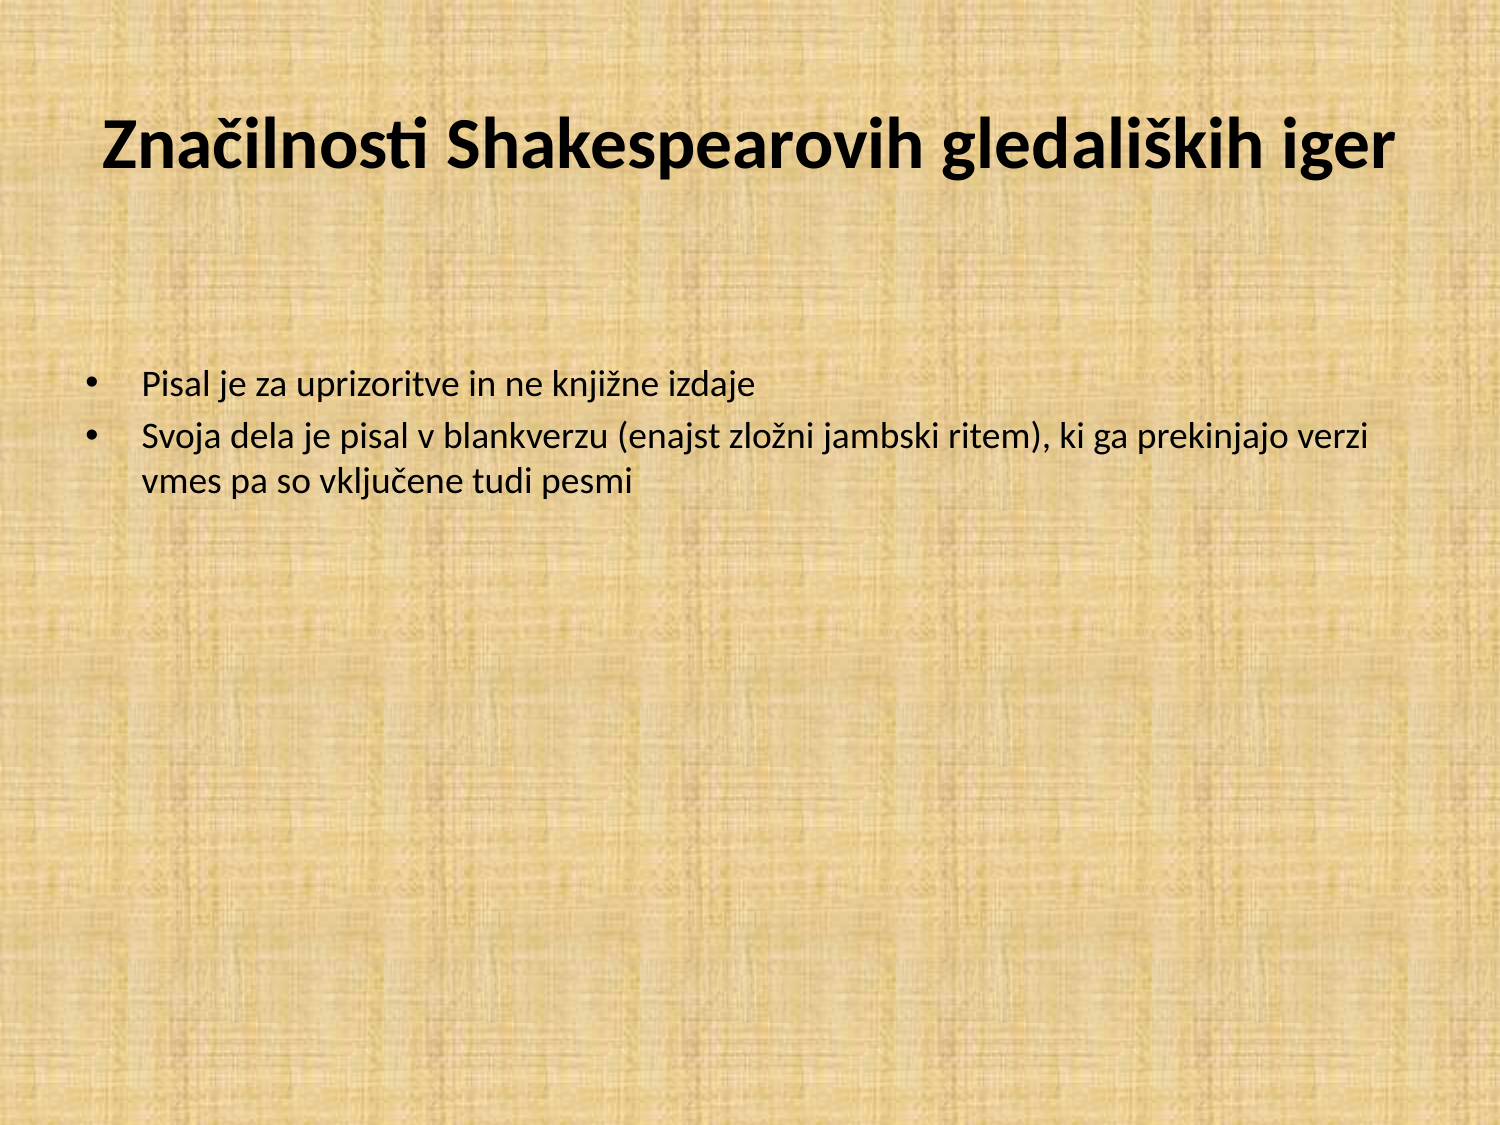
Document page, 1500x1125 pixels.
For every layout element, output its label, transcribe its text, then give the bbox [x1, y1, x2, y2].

picture [0, 0, 1500, 1125]
list Pisal je za uprizoritve in ne knjižne izdaje Svoja dela je pisal v blankverzu (enajst zložni jambski ritem), ki ga prekinjajo verzi vmes pa so vključene tudi pesmi [70, 351, 1421, 1094]
title Značilnosti Shakespearovih gledaliških iger [75, 45, 1425, 233]
